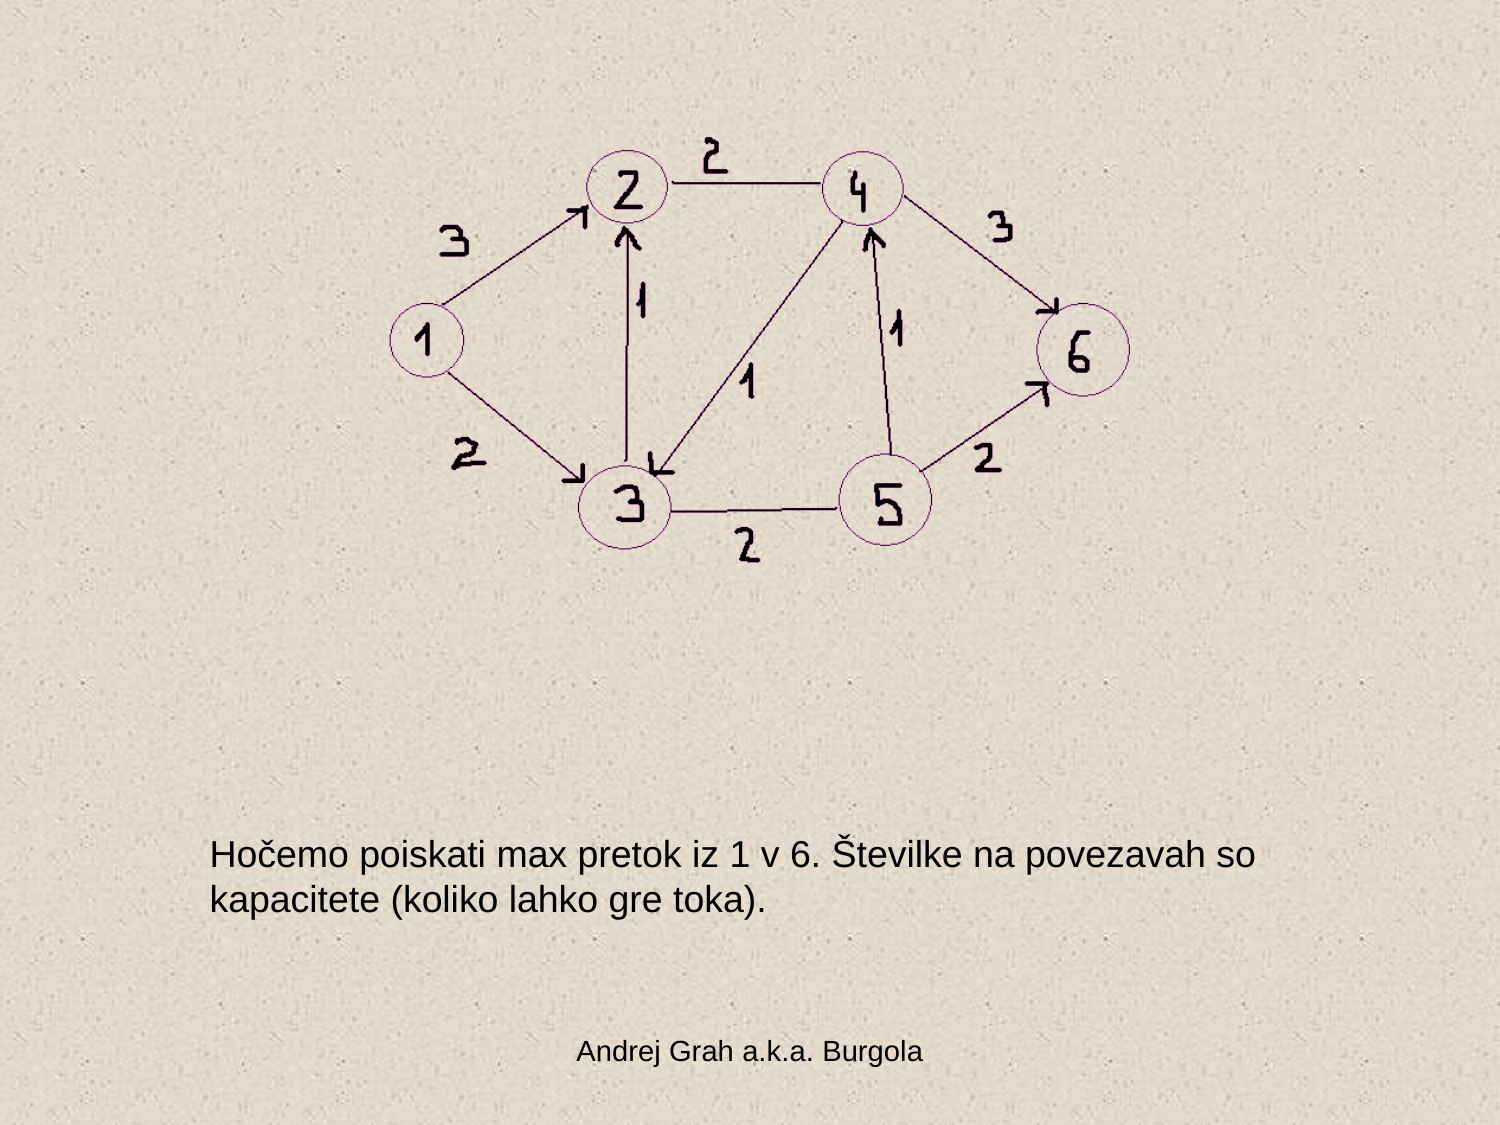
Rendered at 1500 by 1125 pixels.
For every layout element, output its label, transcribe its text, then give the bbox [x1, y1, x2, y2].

text_box Hočemo poiskati max pretok iz 1 v 6. Številke na povezavah so kapacitete (koliko lahko gre toka). [194, 822, 1306, 928]
picture [0, 0, 1500, 1125]
text_box Andrej Grah a.k.a. Burgola [512, 1024, 988, 1103]
